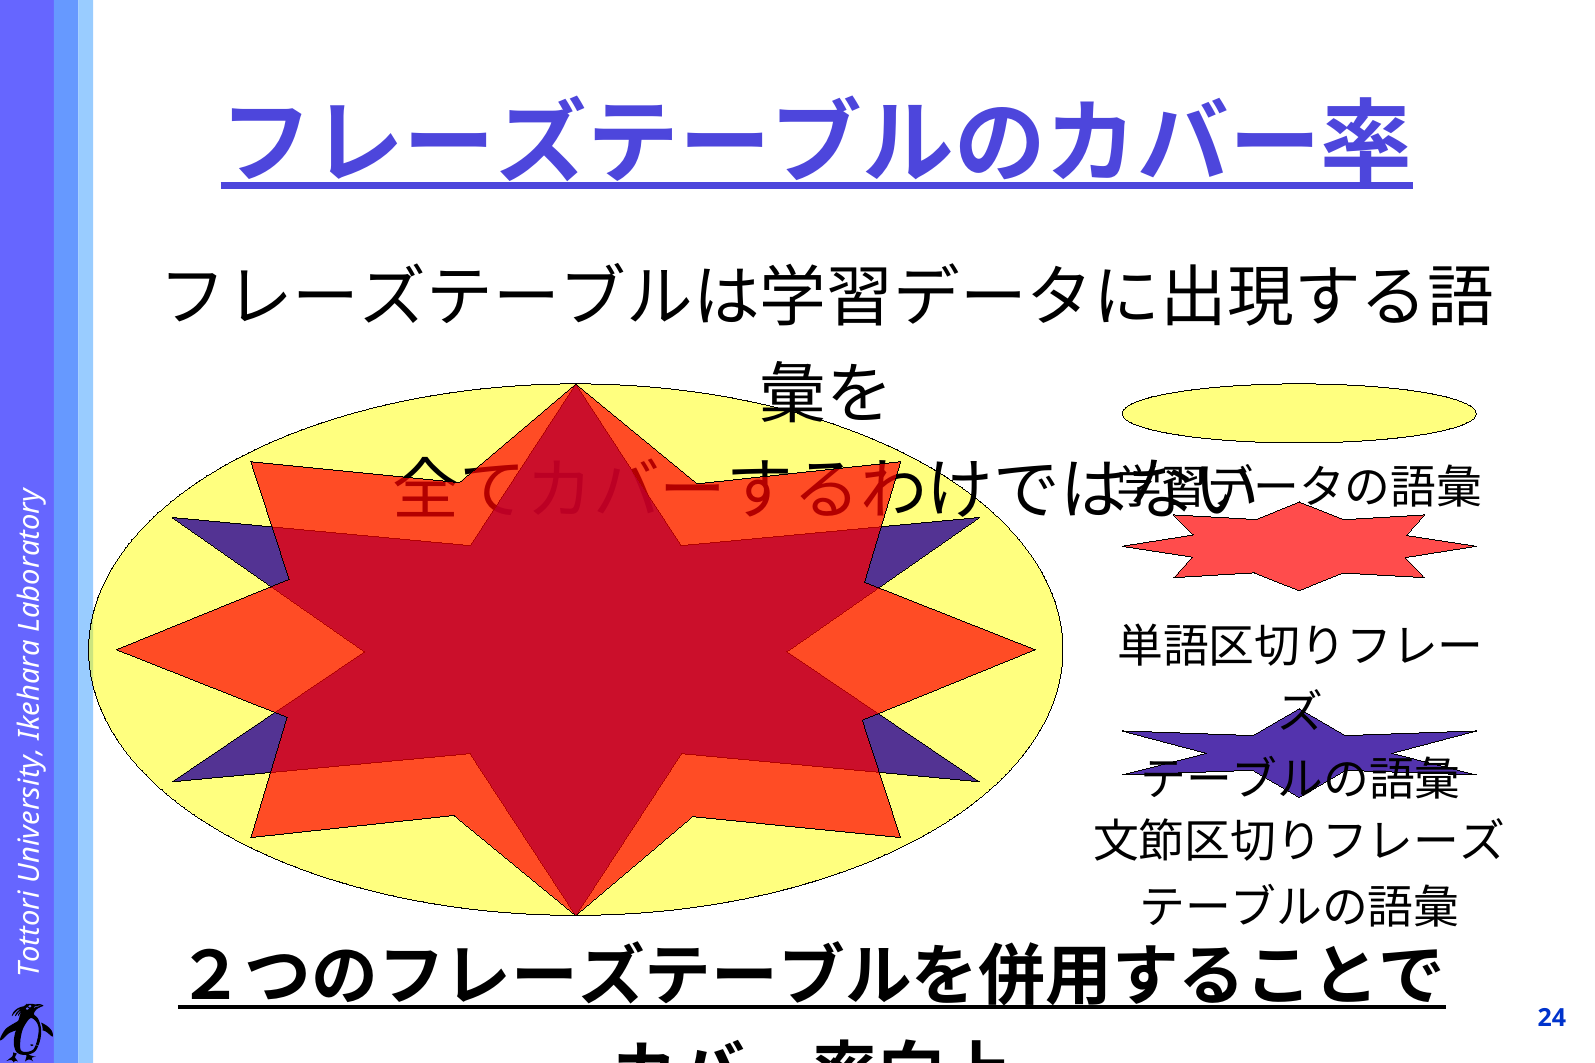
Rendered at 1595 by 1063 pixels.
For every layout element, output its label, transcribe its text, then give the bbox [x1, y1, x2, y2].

text_box 学習データの語彙 [1062, 442, 1536, 504]
text_box [1122, 709, 1477, 797]
text_box [1122, 383, 1477, 442]
text_box [88, 383, 1063, 914]
text_box [1331, 766, 1345, 779]
text_box 単語区切りフレーズ テーブルの語彙 [1095, 602, 1506, 709]
text_box フレーズテーブルは学習データに出現する語彙を 全てカバーするわけではない [118, 235, 1536, 384]
title フレーズテーブルのカバー率 [92, 31, 1542, 240]
text_box [1399, 758, 1477, 775]
text_box ２つのフレーズテーブルを併用することで カバー率向上 [59, 914, 1565, 1063]
text_box 文節区切りフレーズ テーブルの語彙 [1062, 797, 1536, 914]
text_box [1348, 766, 1358, 771]
text_box [1122, 504, 1477, 591]
